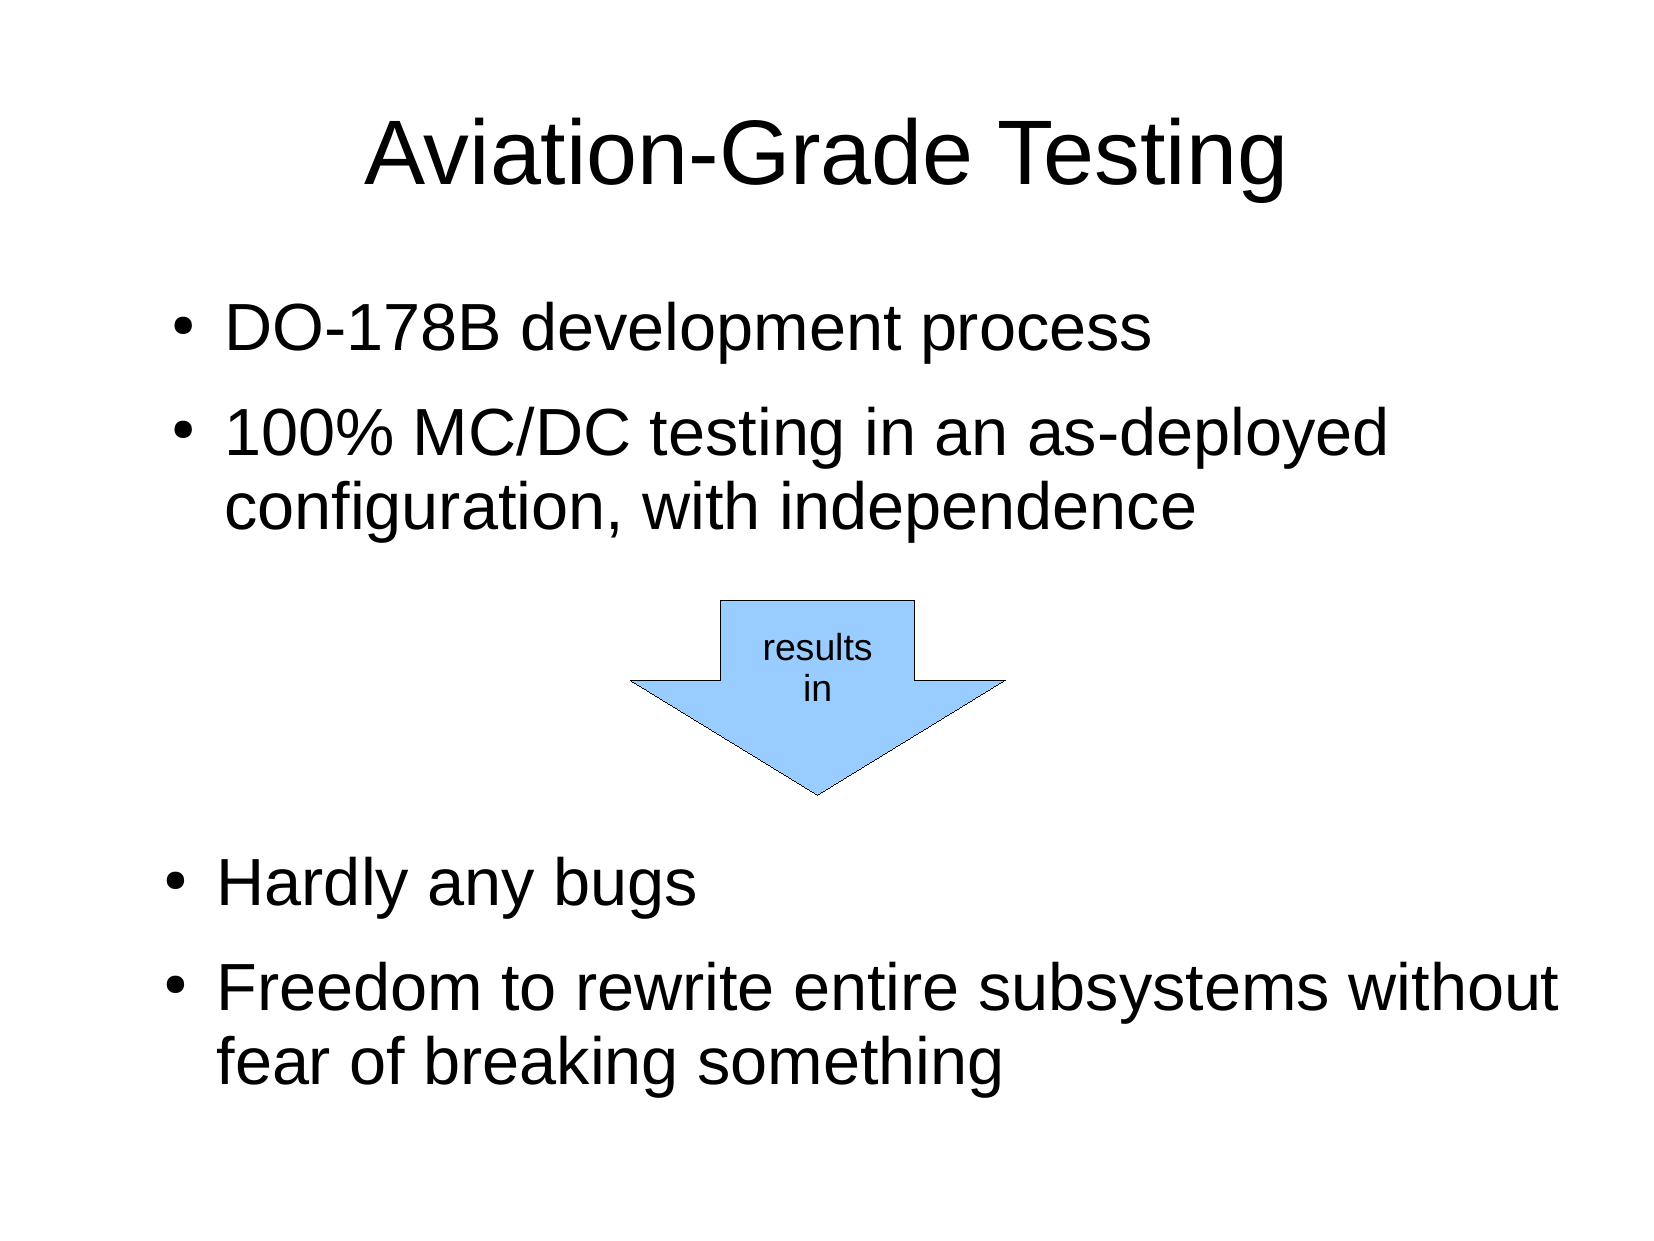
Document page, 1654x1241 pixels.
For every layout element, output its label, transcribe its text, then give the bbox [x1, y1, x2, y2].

list DO-178B development process 100% MC/DC testing in an as-deployed configuration, with independence [82, 290, 1571, 586]
list Hardly any bugs Freedom to rewrite entire subsystems without fear of breaking something [75, 845, 1564, 1141]
text_box results in [630, 600, 1006, 796]
title Aviation-Grade Testing [82, 49, 1571, 257]
